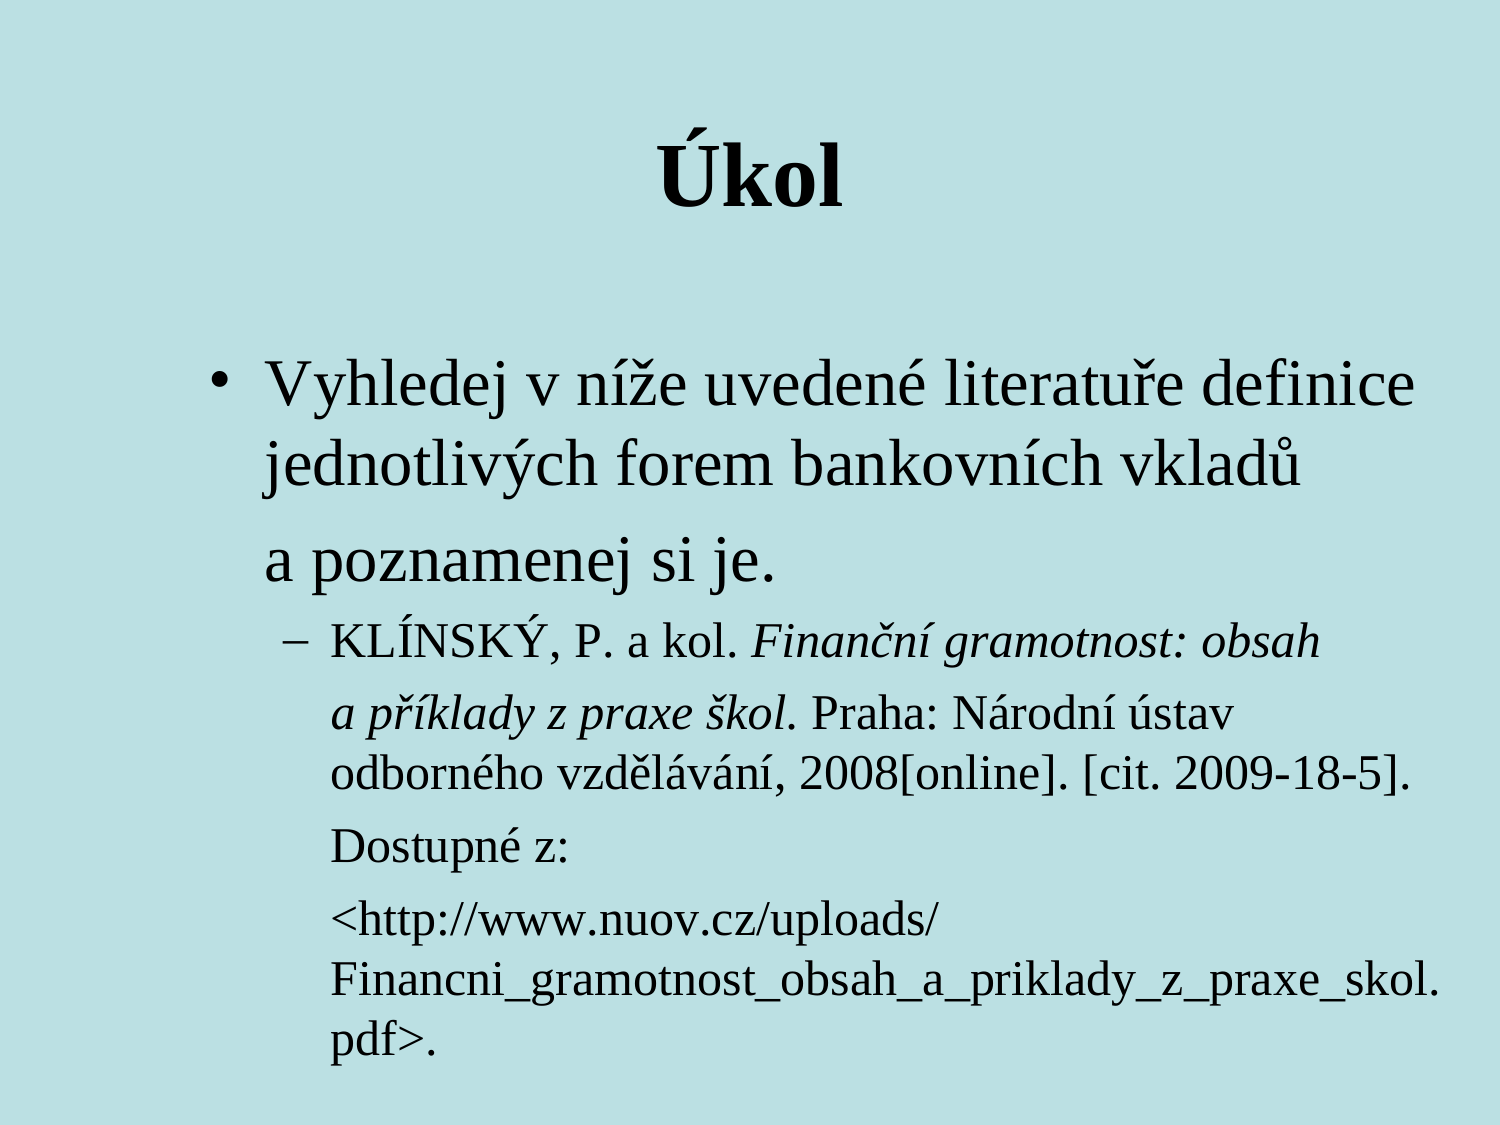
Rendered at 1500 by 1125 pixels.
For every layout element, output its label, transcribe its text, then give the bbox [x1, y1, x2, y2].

title Úkol [75, 44, 1426, 233]
list Vyhledej v níže uvedené literatuře definice jednotlivých forem bankovních vkladů a poznamenej si je. KLÍNSKÝ, P. a kol. Finanční gramotnost: obsah a příklady z praxe škol. Praha: Národní ústav odborného vzdělávání, 2008[online]. [cit. 2009-18-5]. Dostupné z: <http://www.nuov.cz/uploads/Financni_gramotnost_obsah_a_priklady_z_praxe_skol.pdf>. [193, 330, 1471, 1125]
